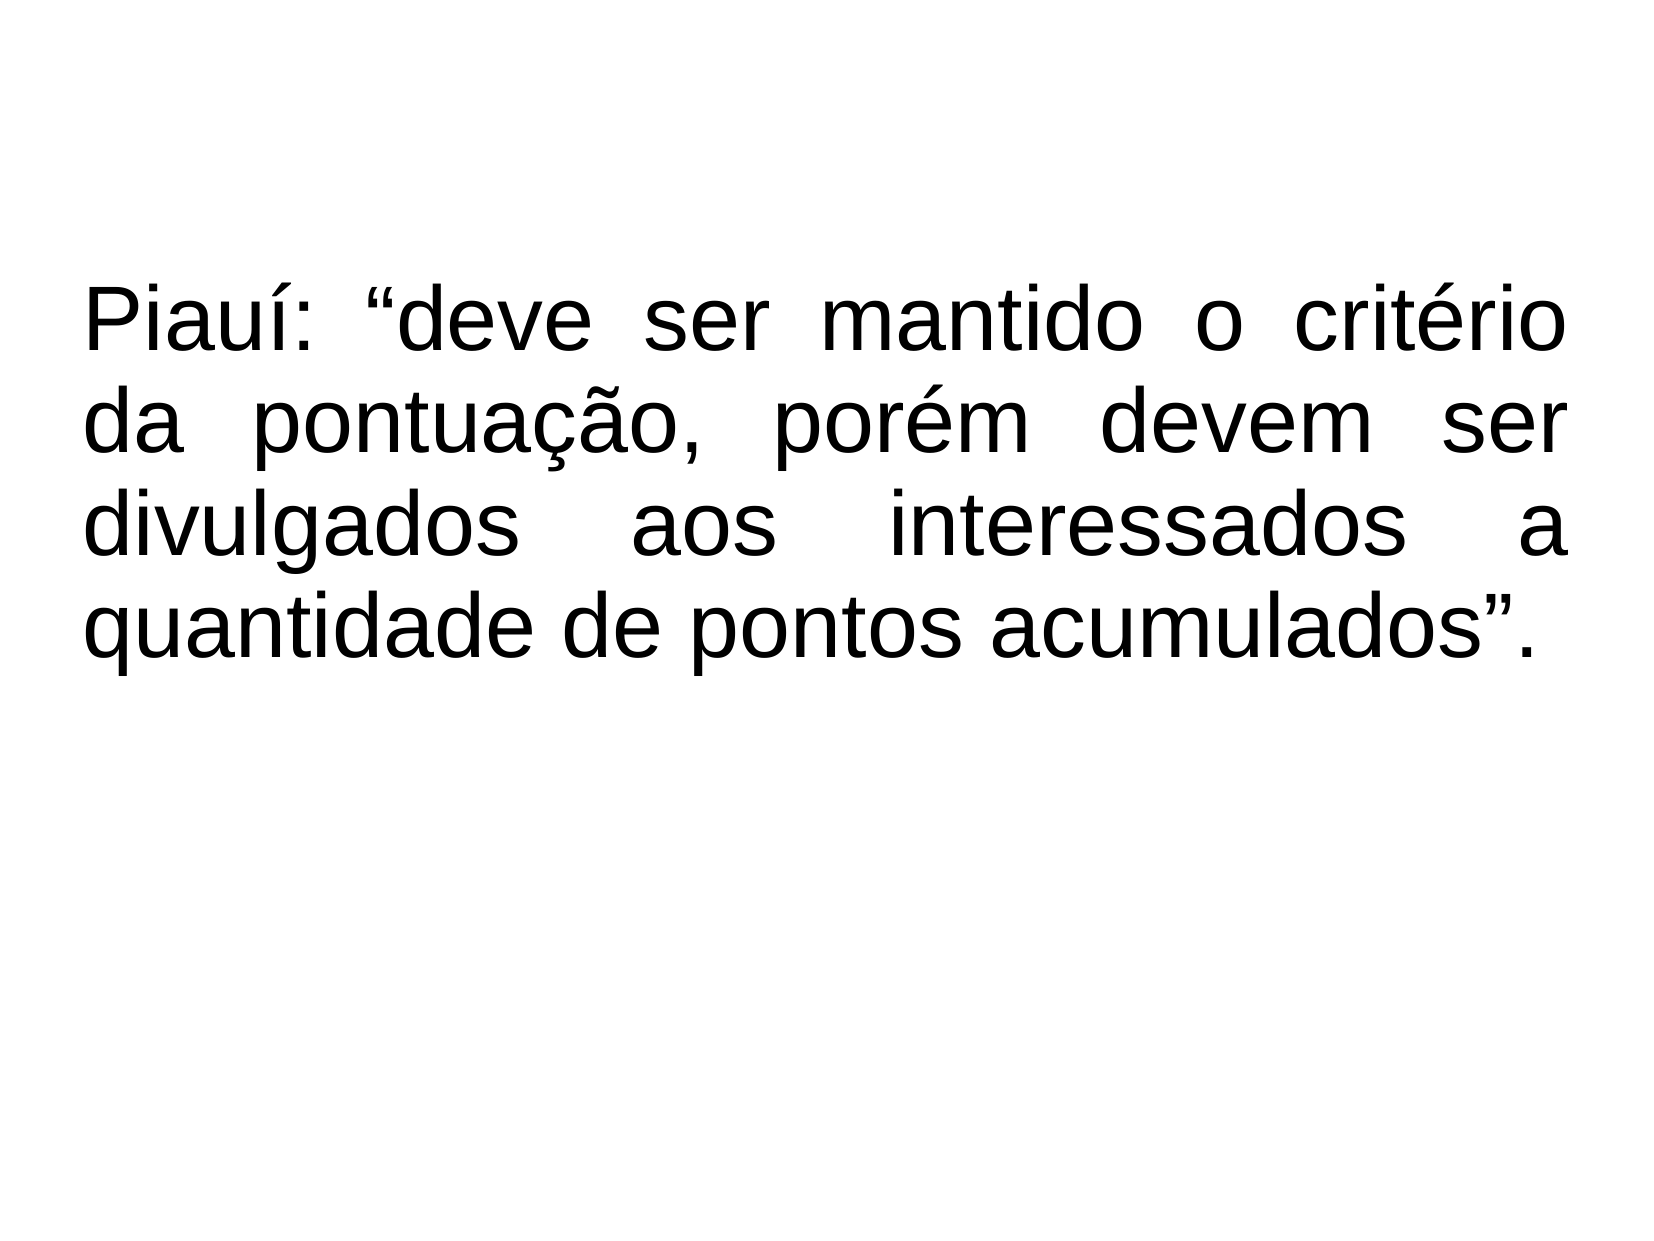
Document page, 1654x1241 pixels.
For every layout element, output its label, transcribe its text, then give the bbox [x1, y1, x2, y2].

title Piauí: “deve ser mantido o critério da pontuação, porém devem ser divulgados aos interessados a quantidade de pontos acumulados”. [82, 118, 1571, 827]
